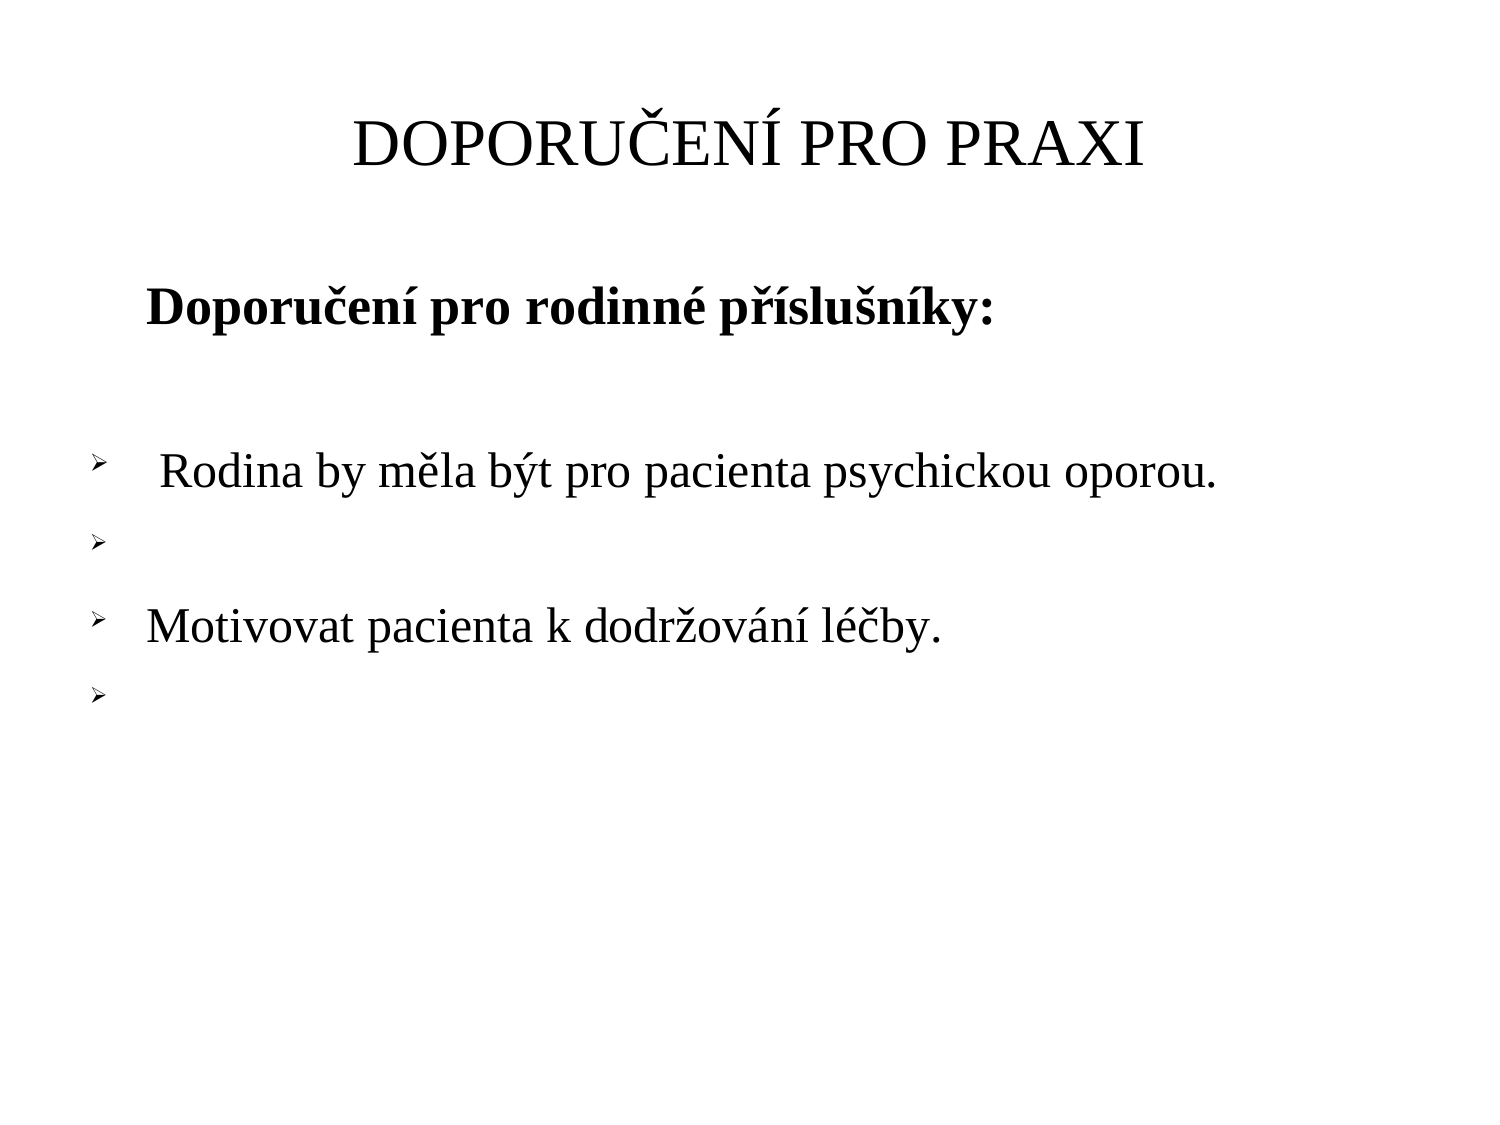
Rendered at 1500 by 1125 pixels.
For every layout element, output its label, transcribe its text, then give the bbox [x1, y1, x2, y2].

list Doporučení pro rodinné příslušníky: Rodina by měla být pro pacienta psychickou oporou. Motivovat pacienta k dodržování léčby. [75, 262, 1425, 1005]
title DOPORUČENÍ PRO PRAXI [75, 45, 1425, 233]
